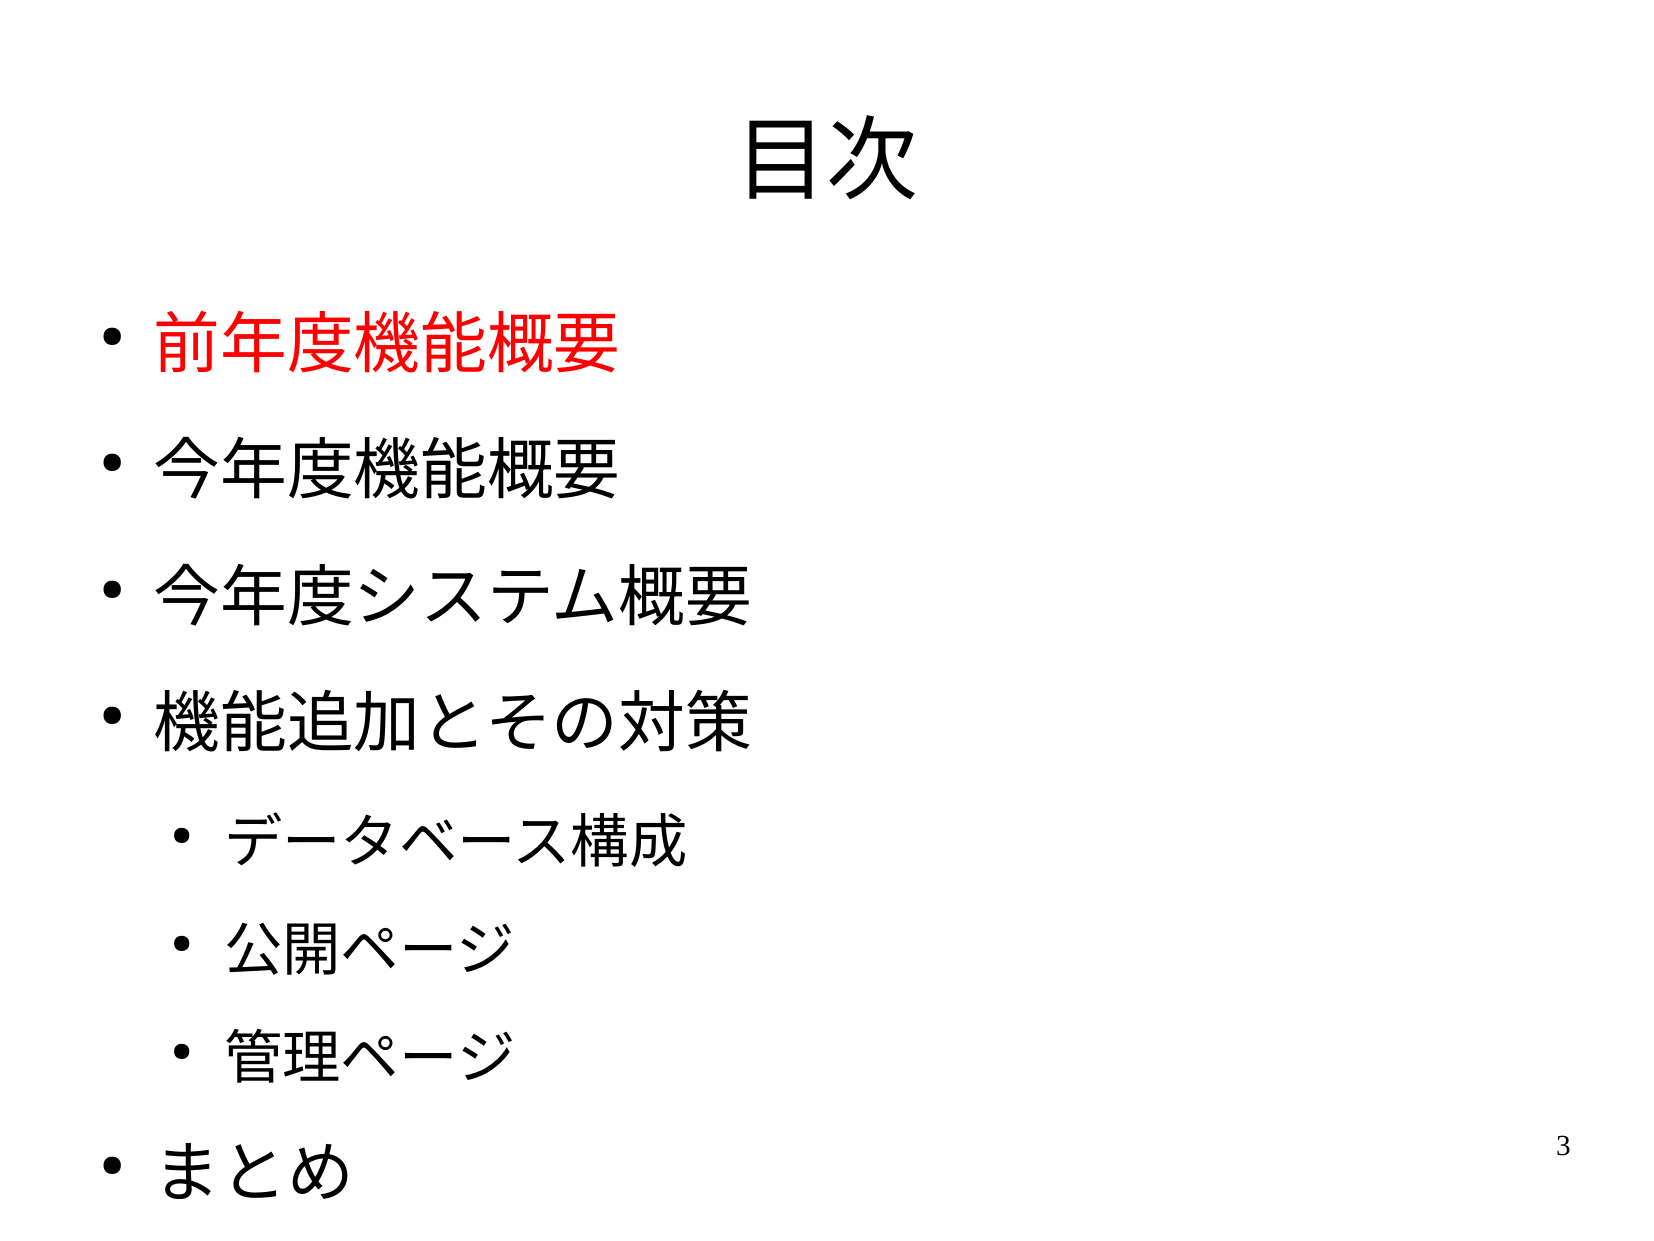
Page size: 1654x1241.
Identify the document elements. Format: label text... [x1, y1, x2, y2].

list 前年度機能概要 今年度機能概要 今年度システム概要 機能追加とその対策 データベース構成 公開ページ 管理ページ まとめ デモ 今後の課題 [82, 290, 1571, 1181]
title 目次 [82, 49, 1571, 257]
